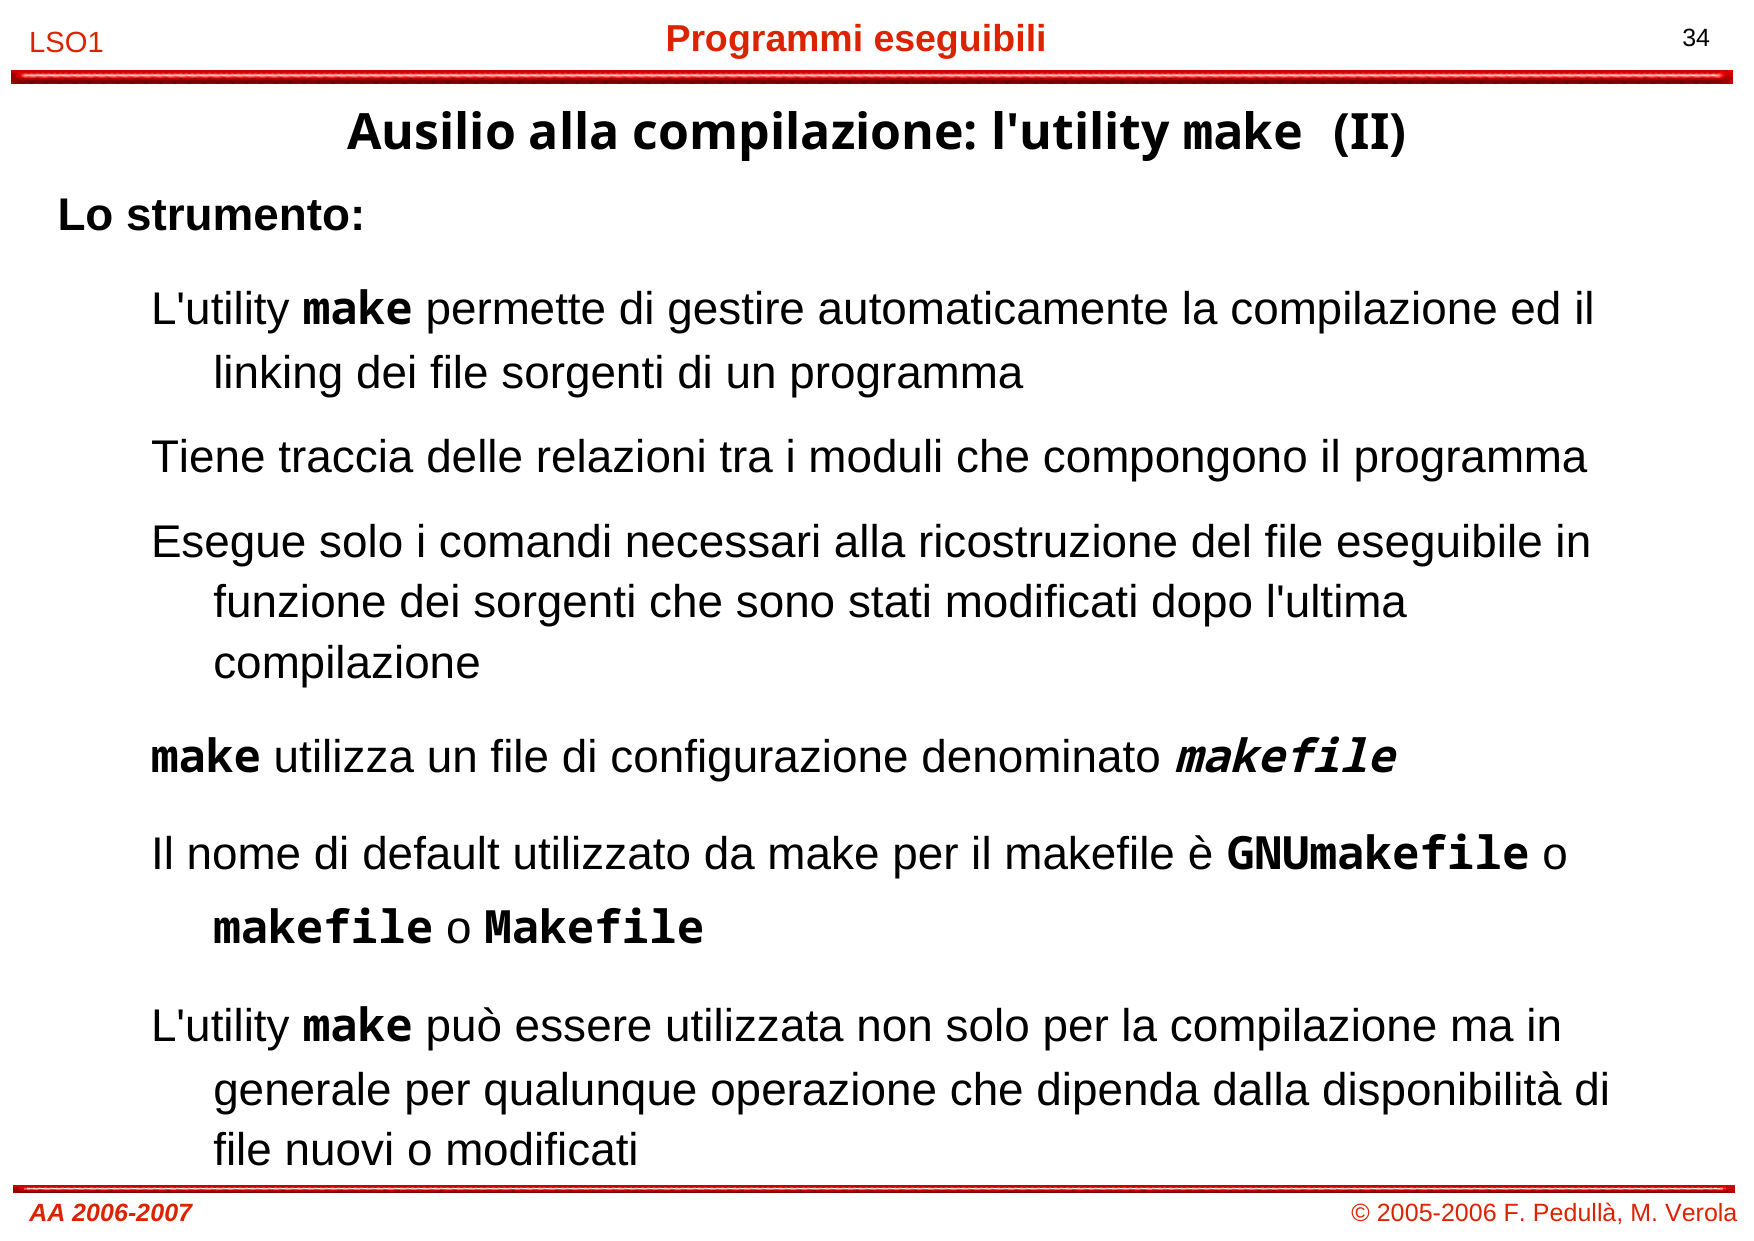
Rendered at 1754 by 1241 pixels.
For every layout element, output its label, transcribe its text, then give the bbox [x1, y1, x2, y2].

picture [13, 1185, 1735, 1193]
list Lo strumento: L'utility make permette di gestire automaticamente la compilazione ed il linking dei file sorgenti di un programma Tiene traccia delle relazioni tra i moduli che compongono il programma Esegue solo i comandi necessari alla ricostruzione del file eseguibile in funzione dei sorgenti che sono stati modificati dopo l'ultima compilazione make utilizza un file di configurazione denominato makefile Il nome di default utilizzato da make per il makefile è GNUmakefile o makefile o Makefile L'utility make può essere utilizzata non solo per la compilazione ma in generale per qualunque operazione che dipenda dalla disponibilità di file nuovi o modificati [40, 177, 1678, 1078]
title Ausilio alla compilazione: l'utility make (II) [314, 84, 1441, 177]
picture [11, 70, 1733, 84]
